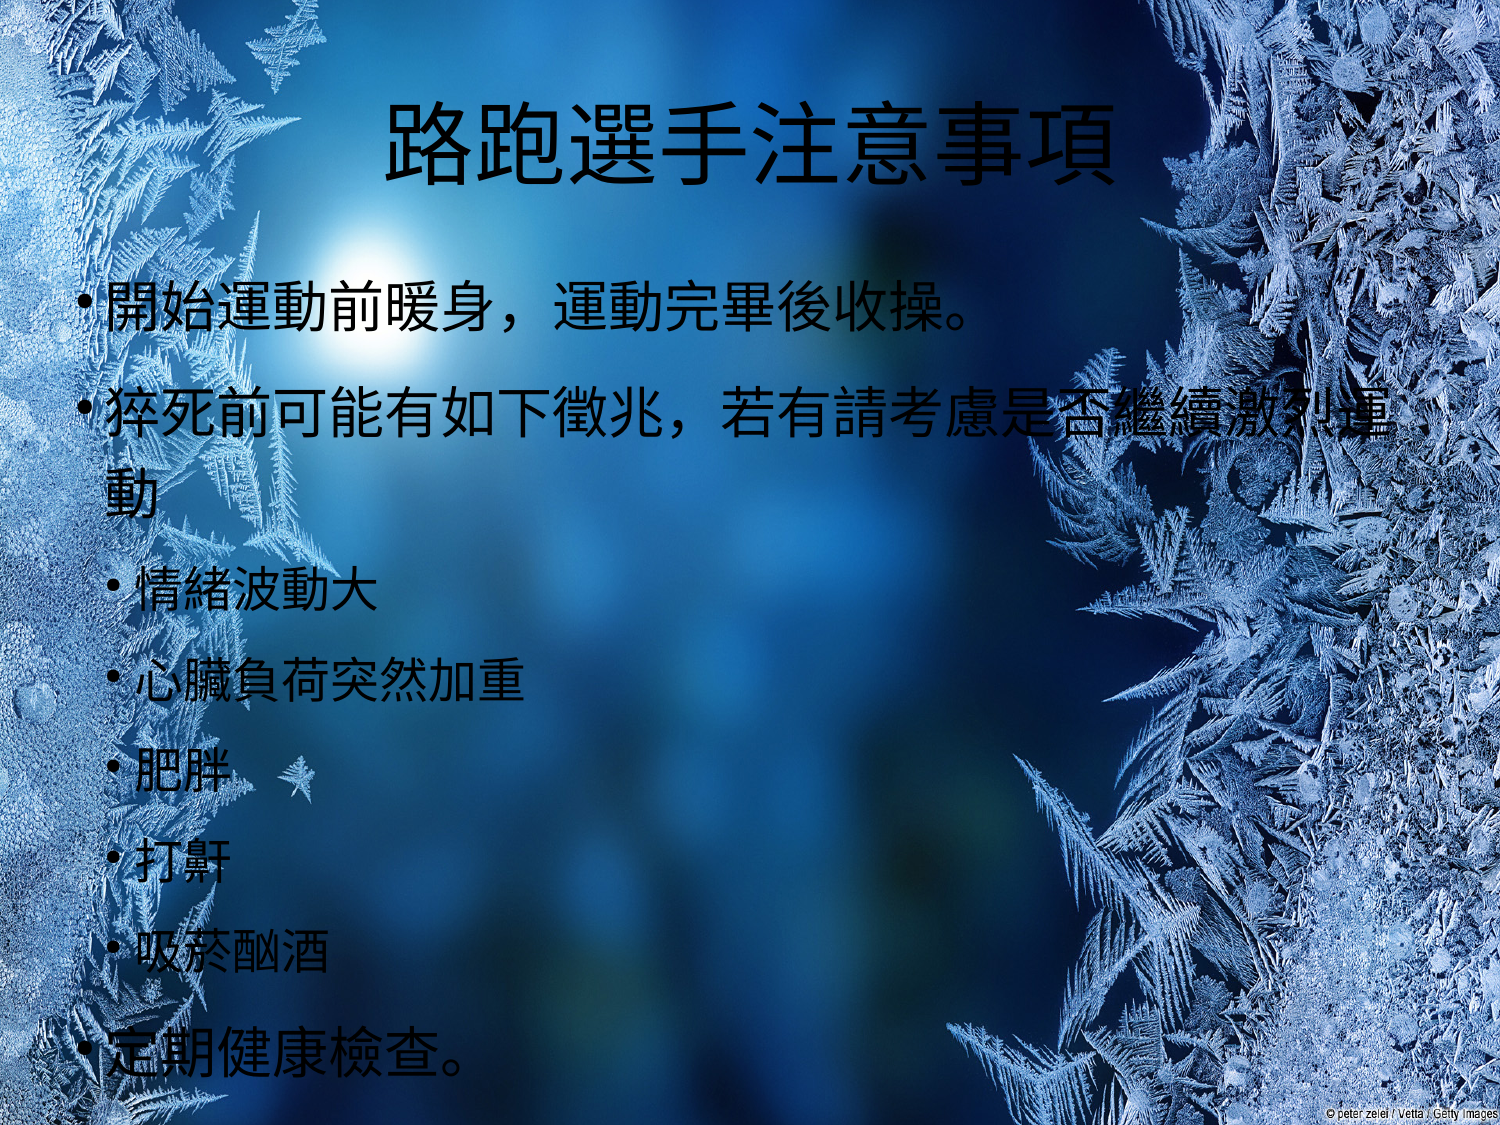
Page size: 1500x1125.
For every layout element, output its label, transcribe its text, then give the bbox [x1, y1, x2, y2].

title 路跑選手注意事項 [75, 45, 1425, 233]
picture [0, 0, 1500, 1125]
list 開始運動前暖身，運動完畢後收操。 猝死前可能有如下徵兆，若有請考慮是否繼續激烈運動 情緒波動大 心臟負荷突然加重 肥胖 打鼾 吸菸酗酒 定期健康檢查。 [75, 262, 1425, 1094]
